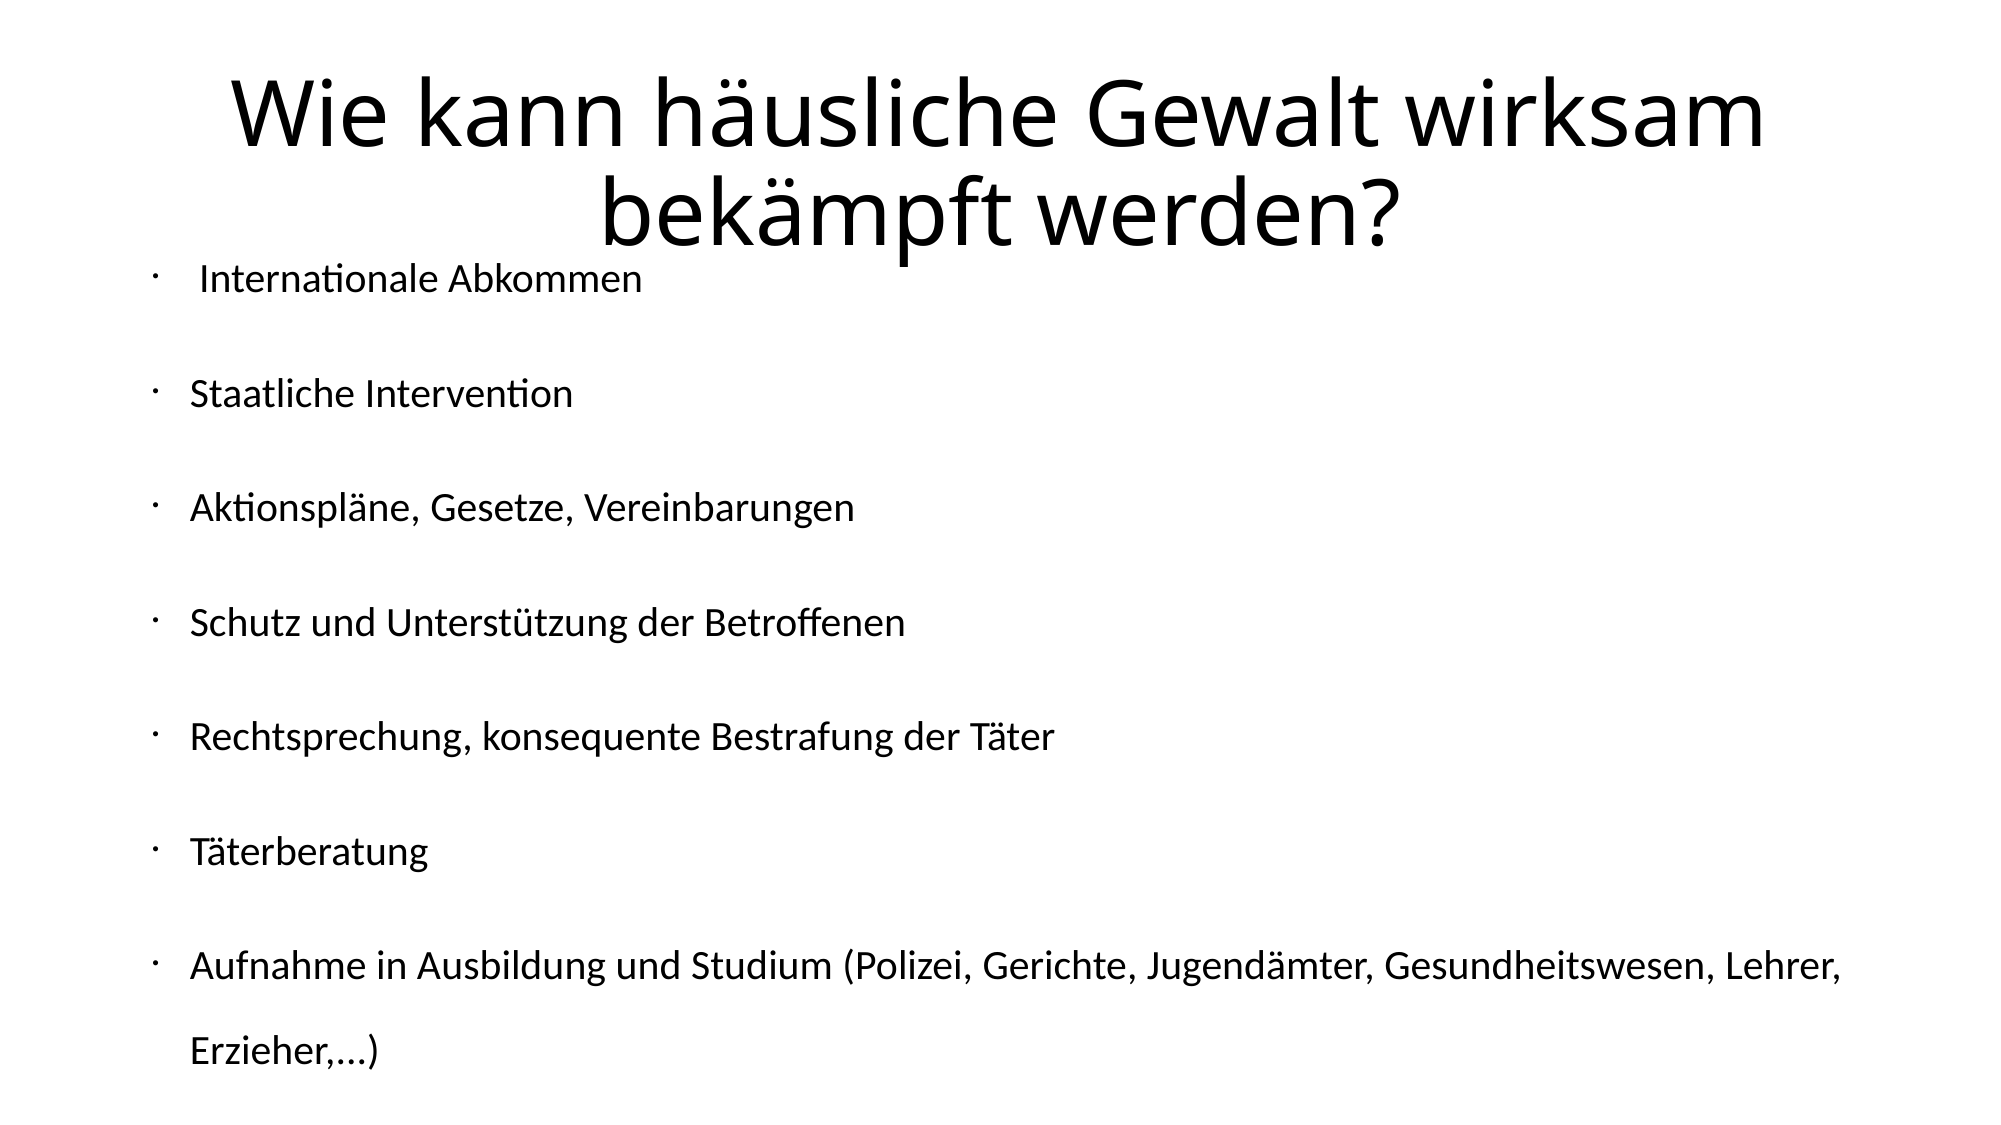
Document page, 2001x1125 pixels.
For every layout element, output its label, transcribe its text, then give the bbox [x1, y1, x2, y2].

title Wie kann häusliche Gewalt wirksam bekämpft werden? [137, 59, 1863, 208]
list Internationale Abkommen Staatliche Intervention Aktionspläne, Gesetze, Vereinbarungen Schutz und Unterstützung der Betroffenen Rechtsprechung, konsequente Bestrafung der Täter Täterberatung Aufnahme in Ausbildung und Studium (Polizei, Gerichte, Jugendämter, Gesundheitswesen, Lehrer, Erzieher,...) Prävention (finanziert, flächendeckend, kontinuierlich) Jeder kann etwas tun [137, 208, 1863, 1014]
